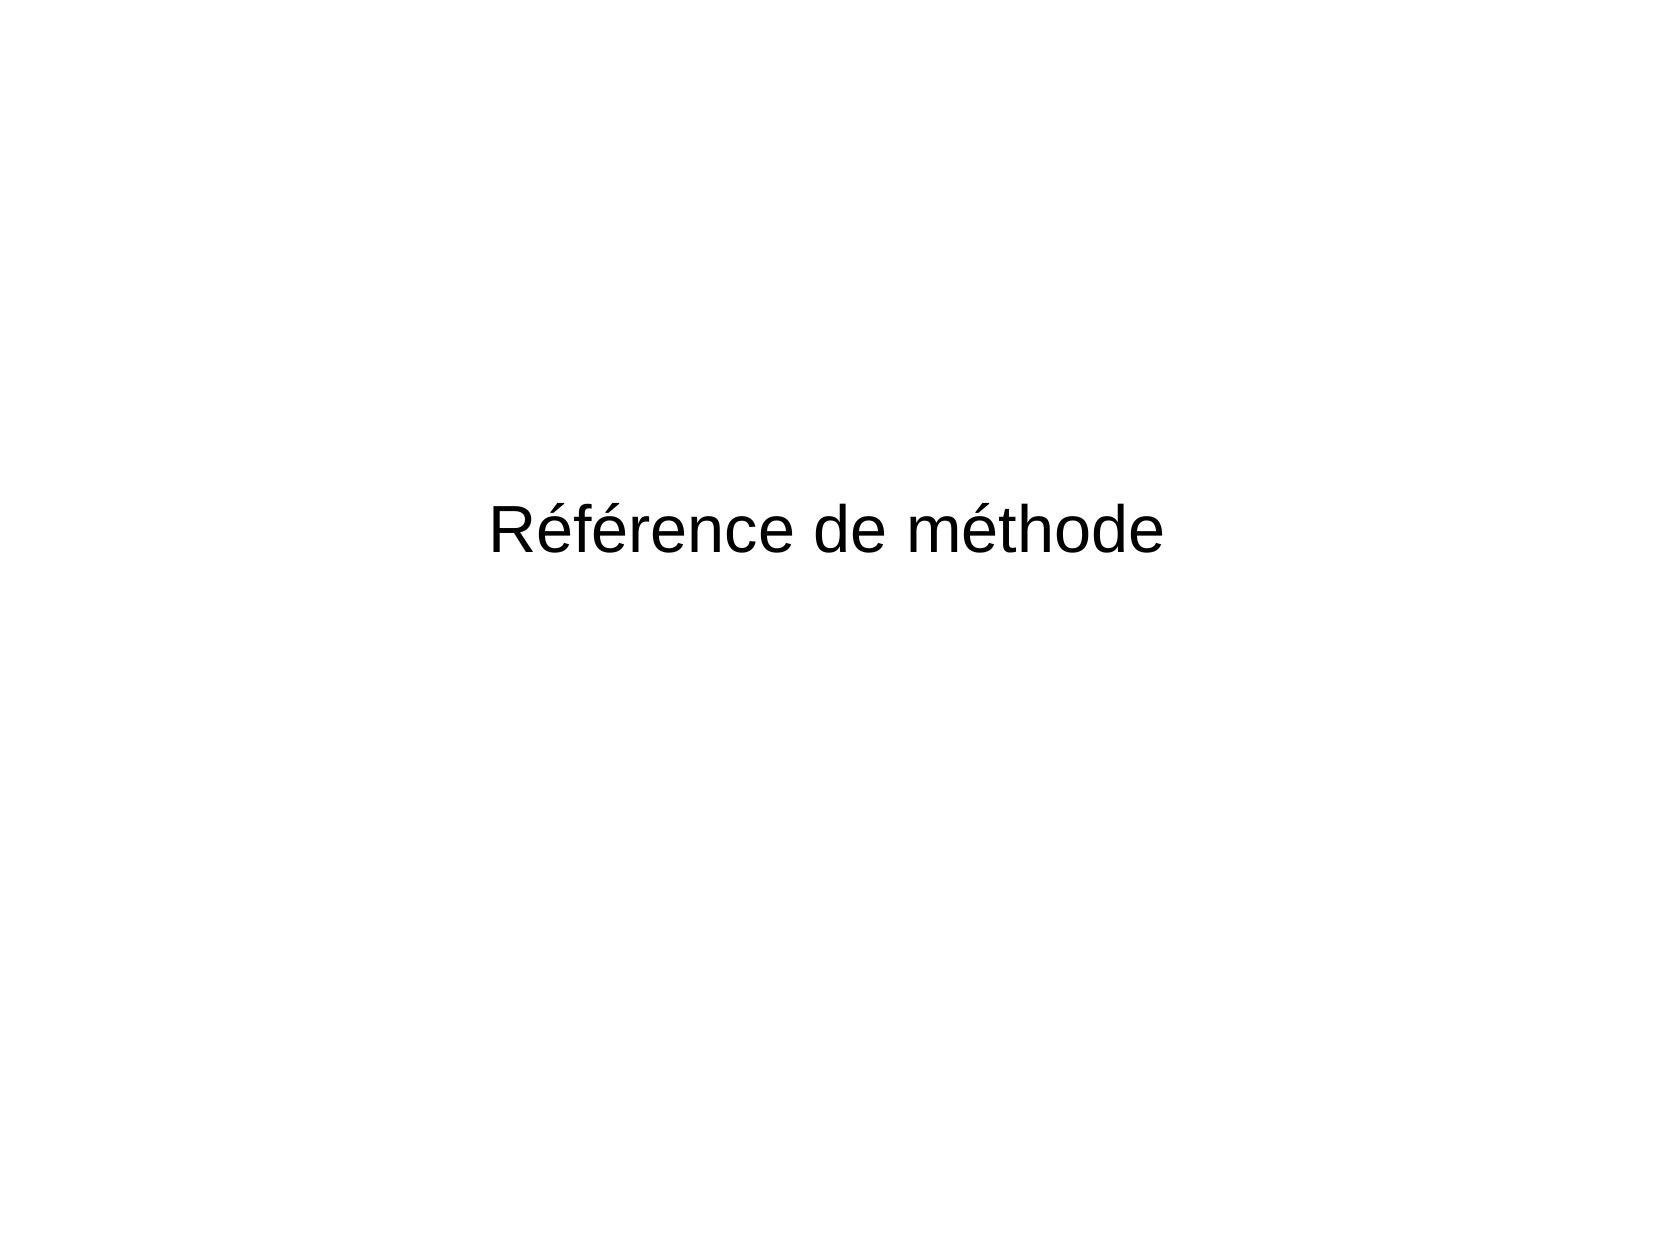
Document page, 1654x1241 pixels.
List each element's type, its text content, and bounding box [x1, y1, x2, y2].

subtitle Référence de méthode [82, 49, 1571, 1010]
